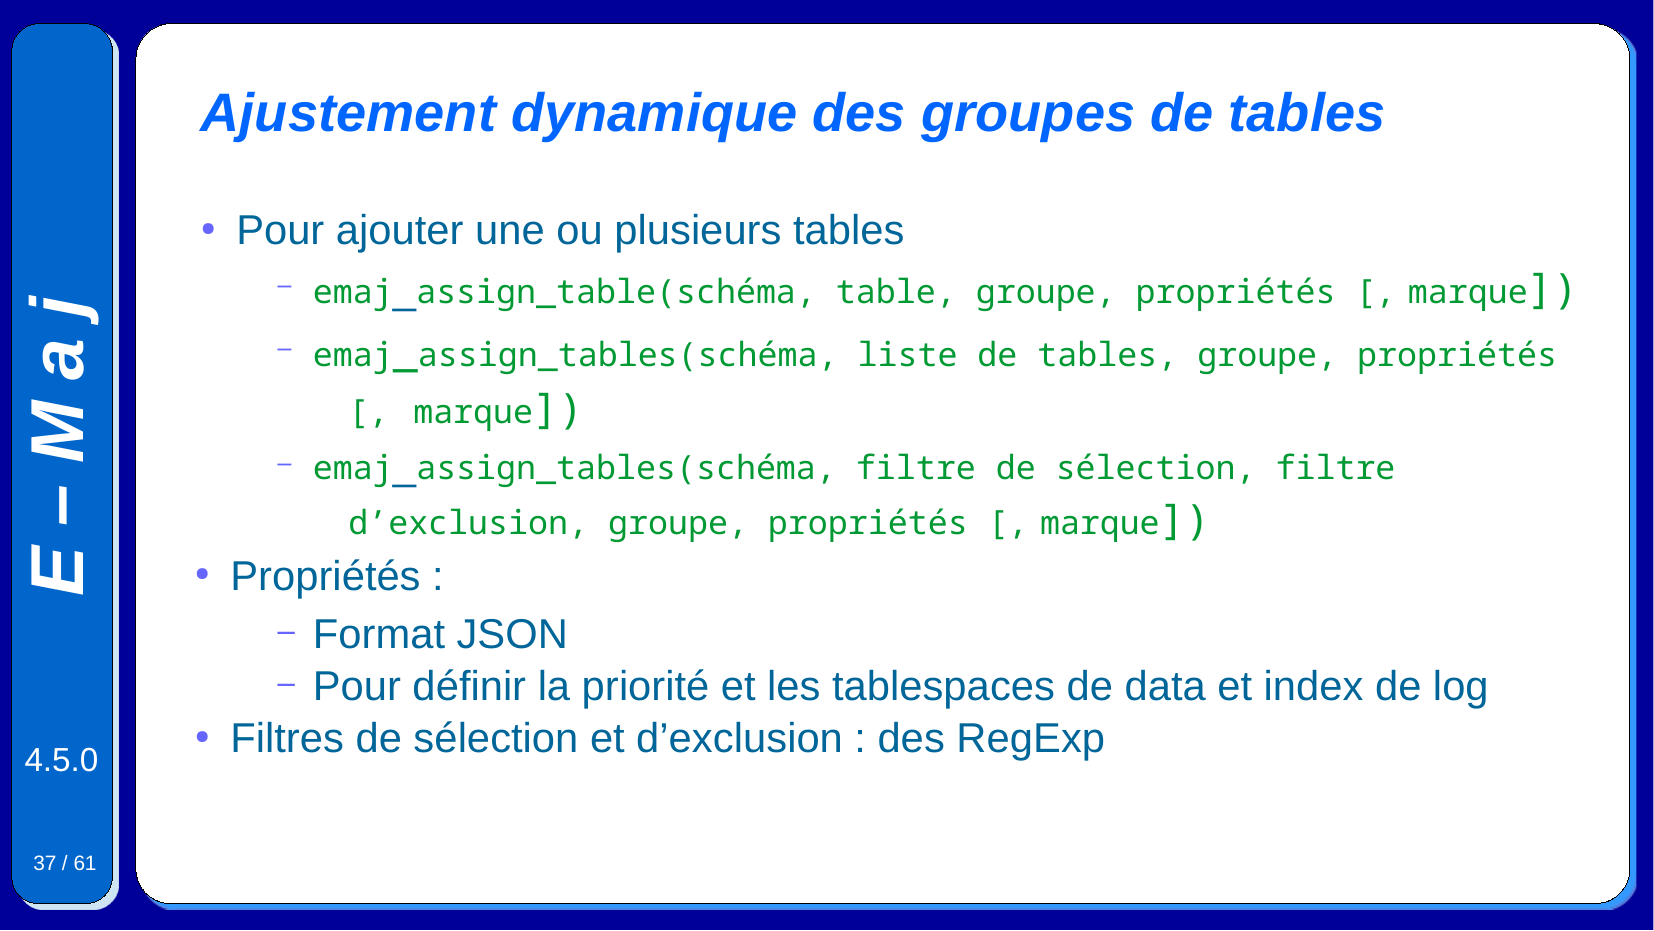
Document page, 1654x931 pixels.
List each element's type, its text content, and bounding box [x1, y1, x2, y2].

list Pour ajouter une ou plusieurs tables emaj_assign_table(schéma, table, groupe, propriétés [, marque]) emaj_assign_tables(schéma, liste de tables, groupe, propriétés [, marque]) emaj_assign_tables(schéma, filtre de sélection, filtre d’exclusion, groupe, propriétés [, marque]) Propriétés : Format JSON Pour définir la priorité et les tablespaces de data et index de log Filtres de sélection et d’exclusion : des RegExp [177, 206, 1587, 834]
title Ajustement dynamique des groupes de tables [200, 34, 1575, 191]
